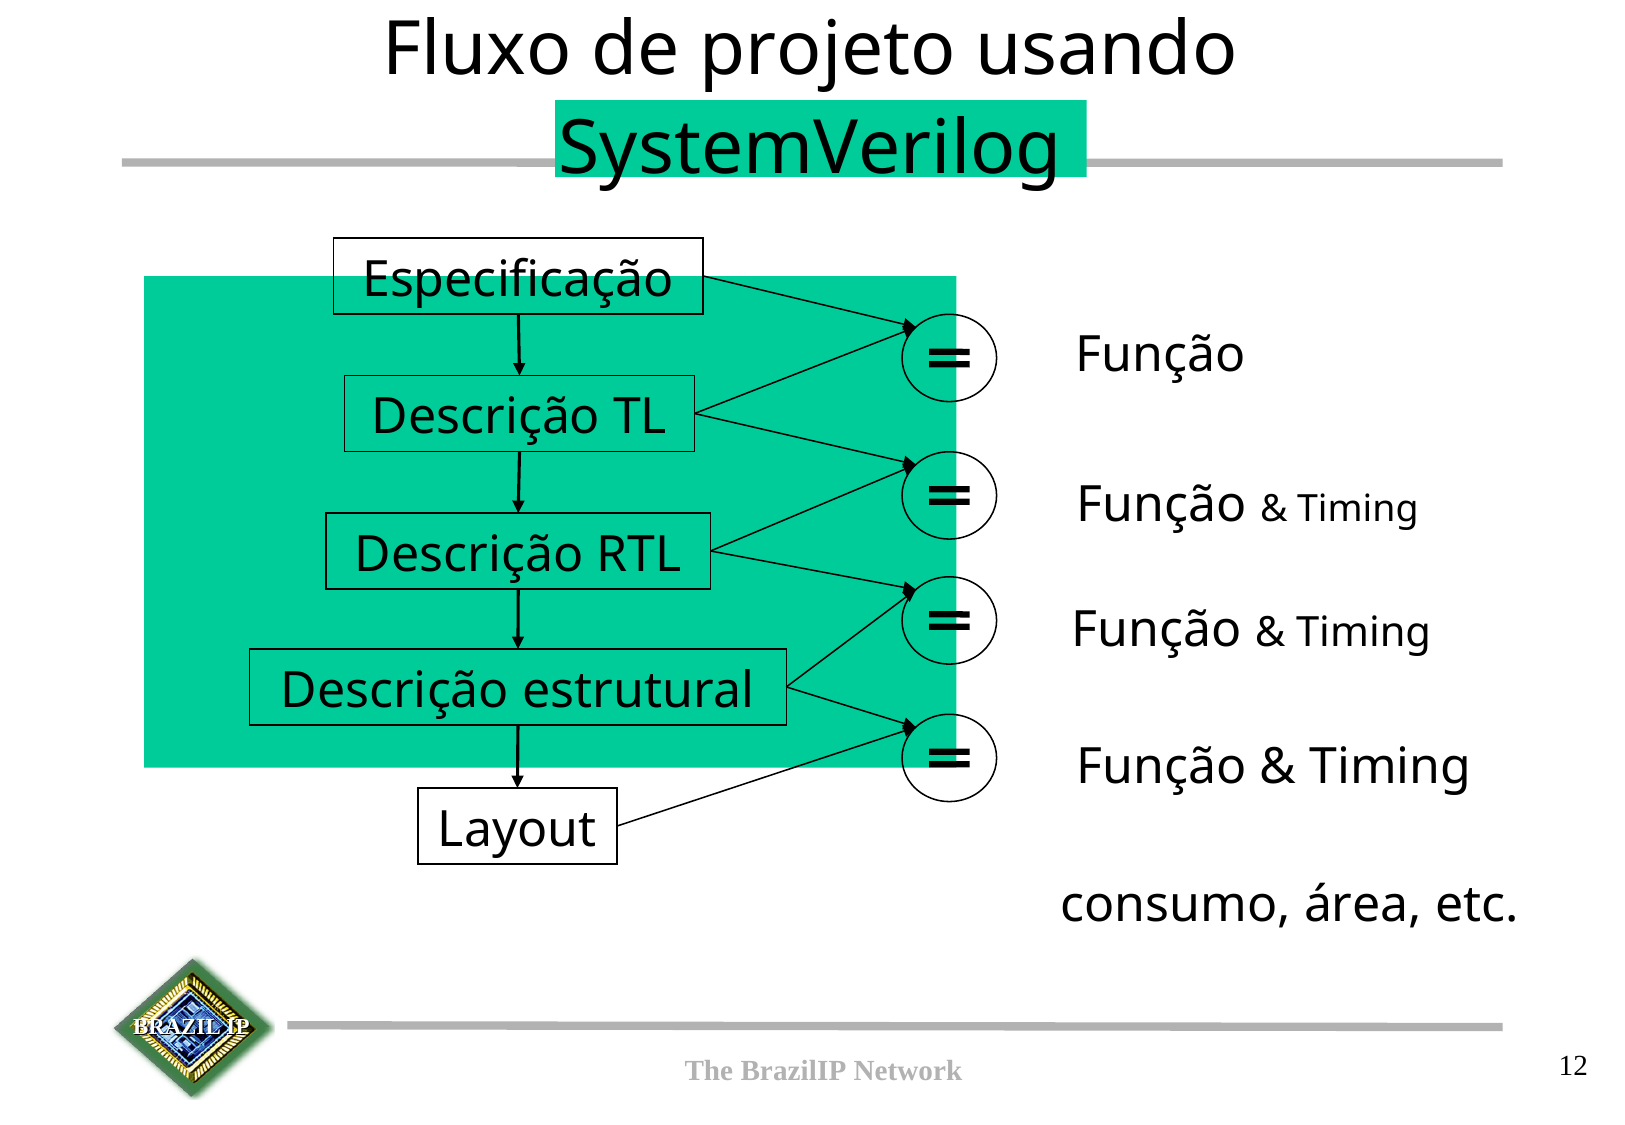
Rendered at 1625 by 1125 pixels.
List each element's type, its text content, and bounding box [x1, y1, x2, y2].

text_box Descrição RTL [325, 512, 711, 590]
text_box Função & Timing [1044, 587, 1459, 665]
title Fluxo de projeto usando SystemVerilog [118, 0, 1503, 190]
text_box Função & Timing [1048, 725, 1501, 802]
text_box Layout [417, 787, 618, 865]
picture [108, 953, 275, 1100]
text_box Descrição TL [344, 375, 695, 452]
text_box Função & Timing [1049, 462, 1446, 539]
text_box Descrição estrutural [249, 648, 787, 725]
text_box consumo, área, etc. [1026, 862, 1554, 940]
text_box Função [1055, 312, 1267, 389]
text_box Especificação [333, 237, 704, 314]
